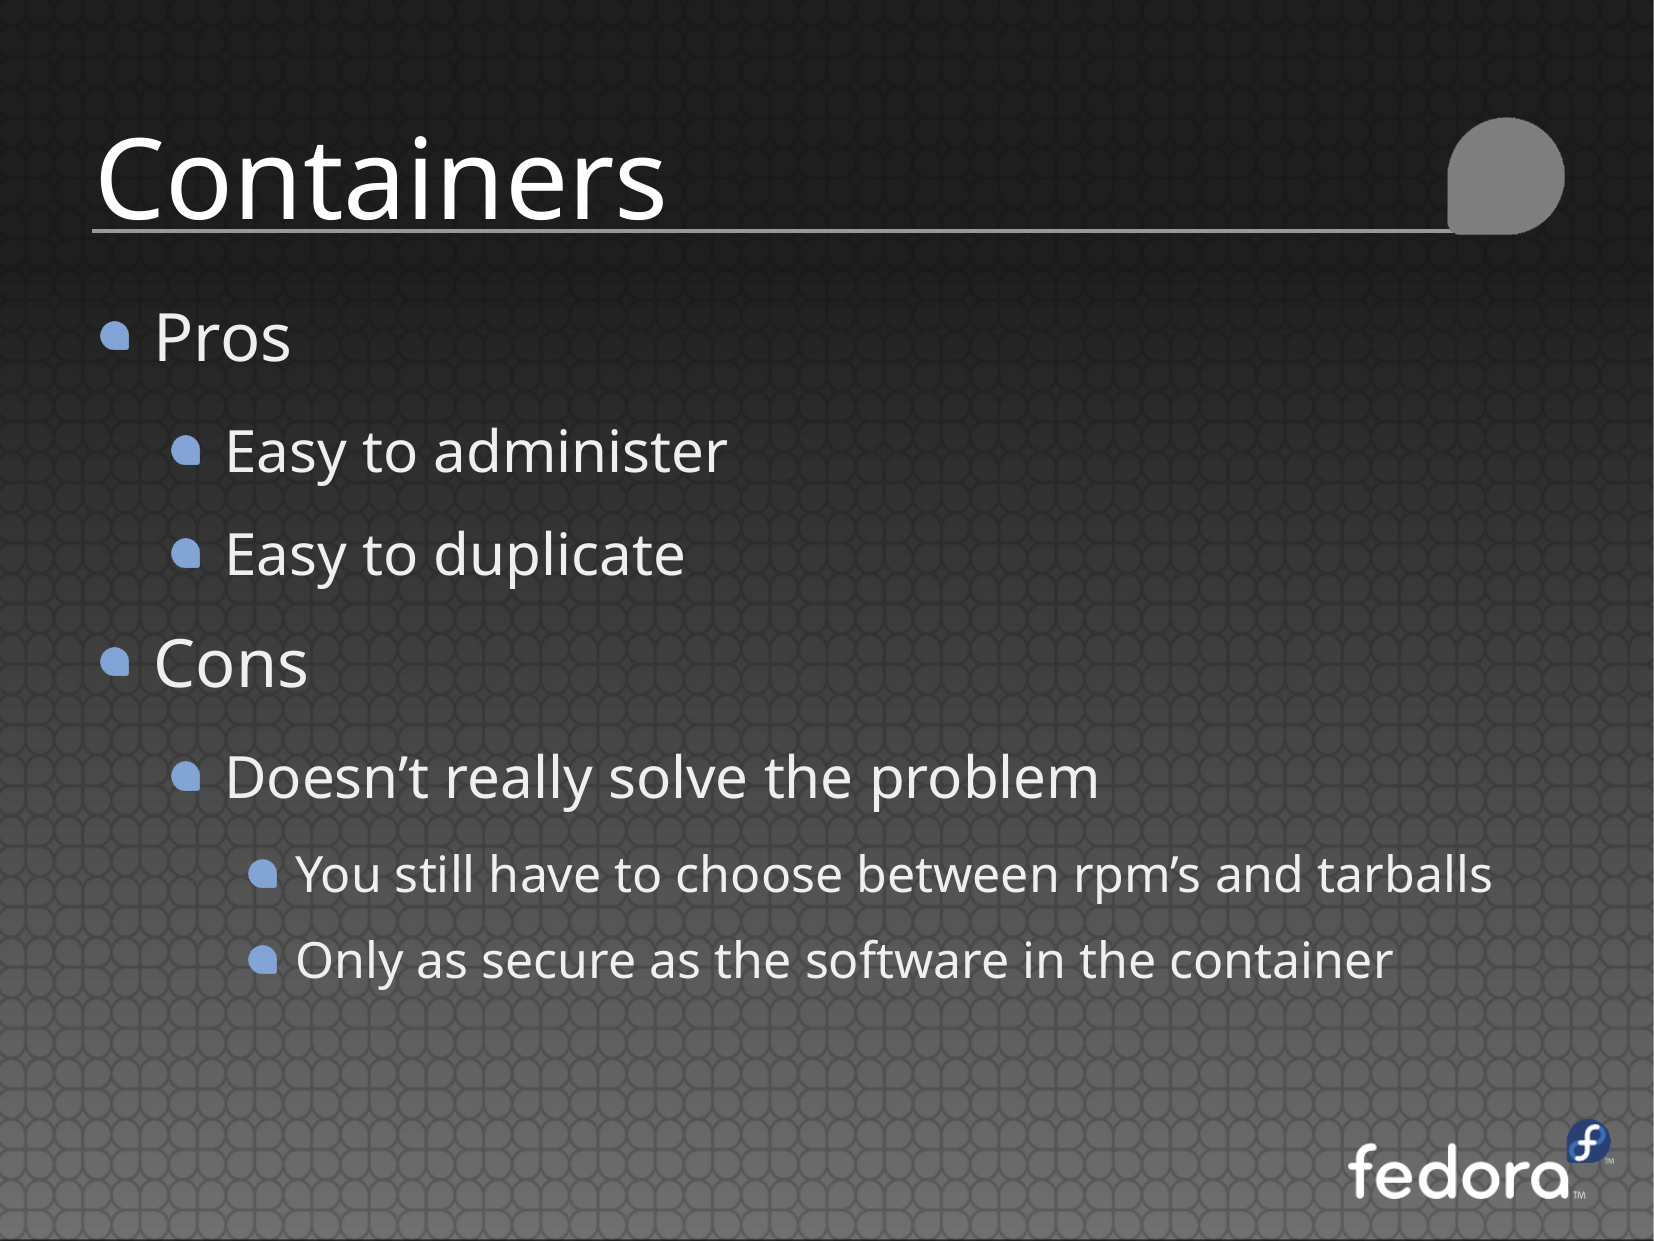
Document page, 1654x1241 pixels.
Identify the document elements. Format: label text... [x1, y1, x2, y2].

title Containers [94, 100, 1426, 251]
list Pros Easy to administer Easy to duplicate Cons Doesn’t really solve the problem You still have to choose between rpm’s and tarballs Only as secure as the software in the container [82, 290, 1571, 1094]
picture [0, 0, 1654, 1241]
